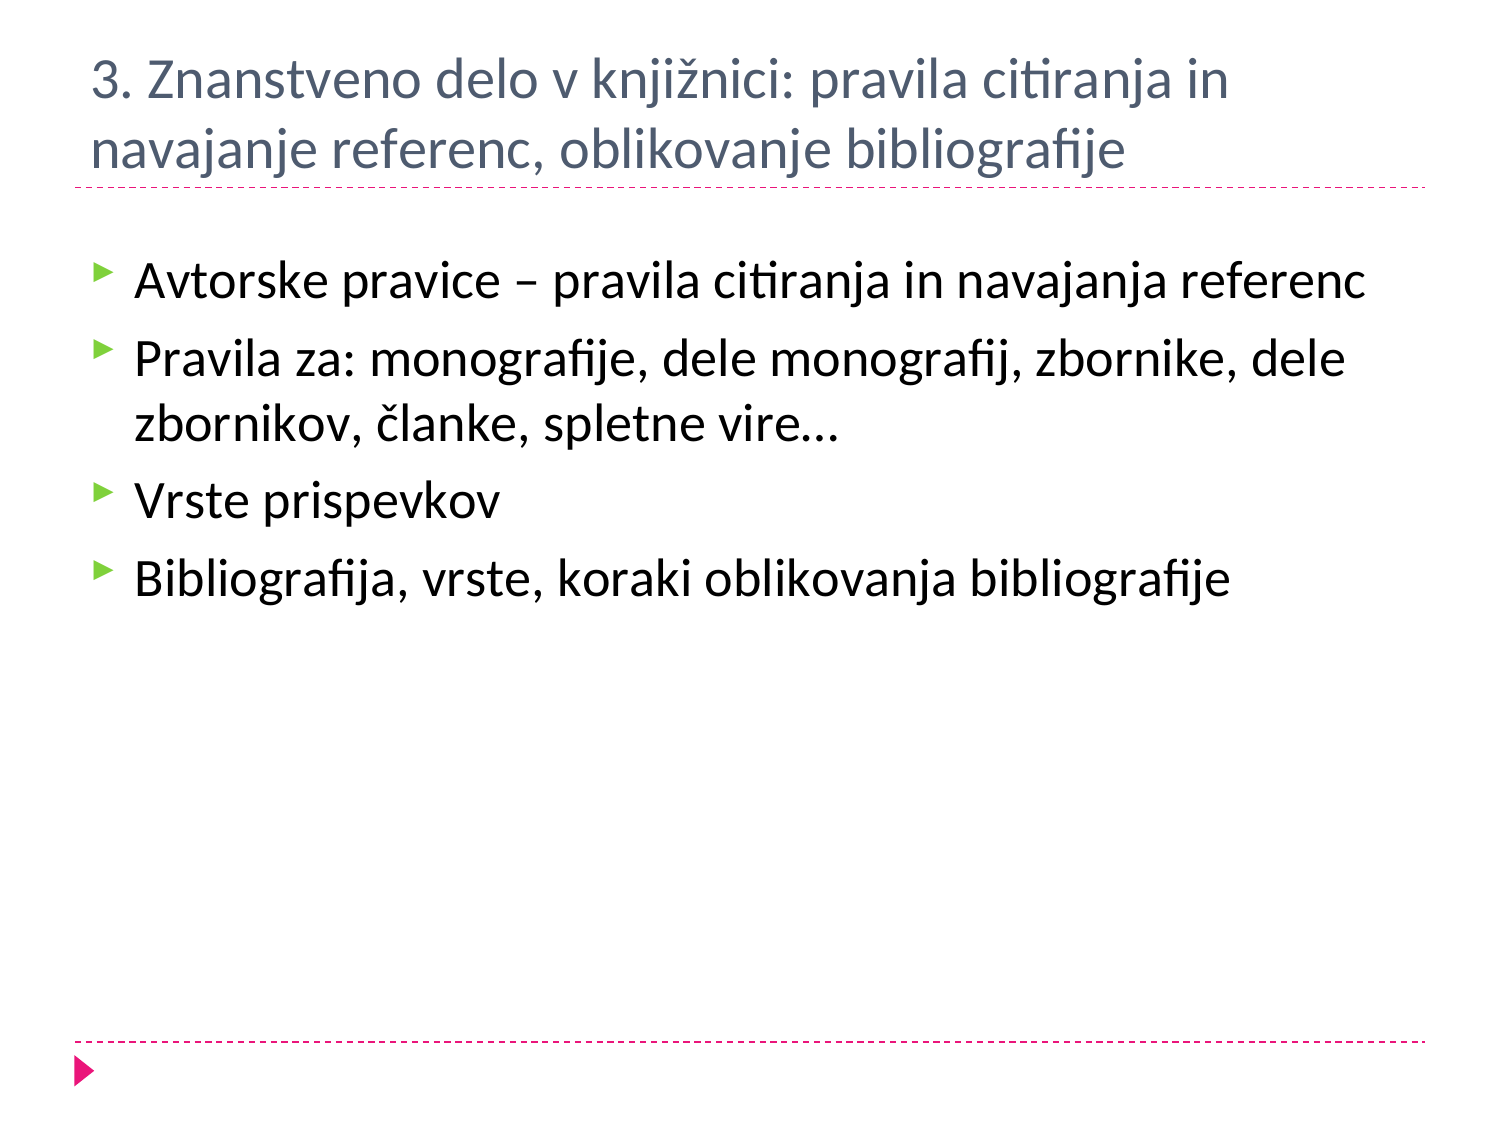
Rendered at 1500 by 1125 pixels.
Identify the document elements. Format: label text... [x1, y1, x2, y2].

list Avtorske pravice – pravila citiranja in navajanja referenc Pravila za: monografije, dele monografij, zbornike, dele zbornikov, članke, spletne vire… Vrste prispevkov Bibliografija, vrste, koraki oblikovanja bibliografije [75, 236, 1426, 1047]
title 3. Znanstveno delo v knjižnici: pravila citiranja in navajanje referenc, oblikovanje bibliografije [75, 24, 1426, 188]
